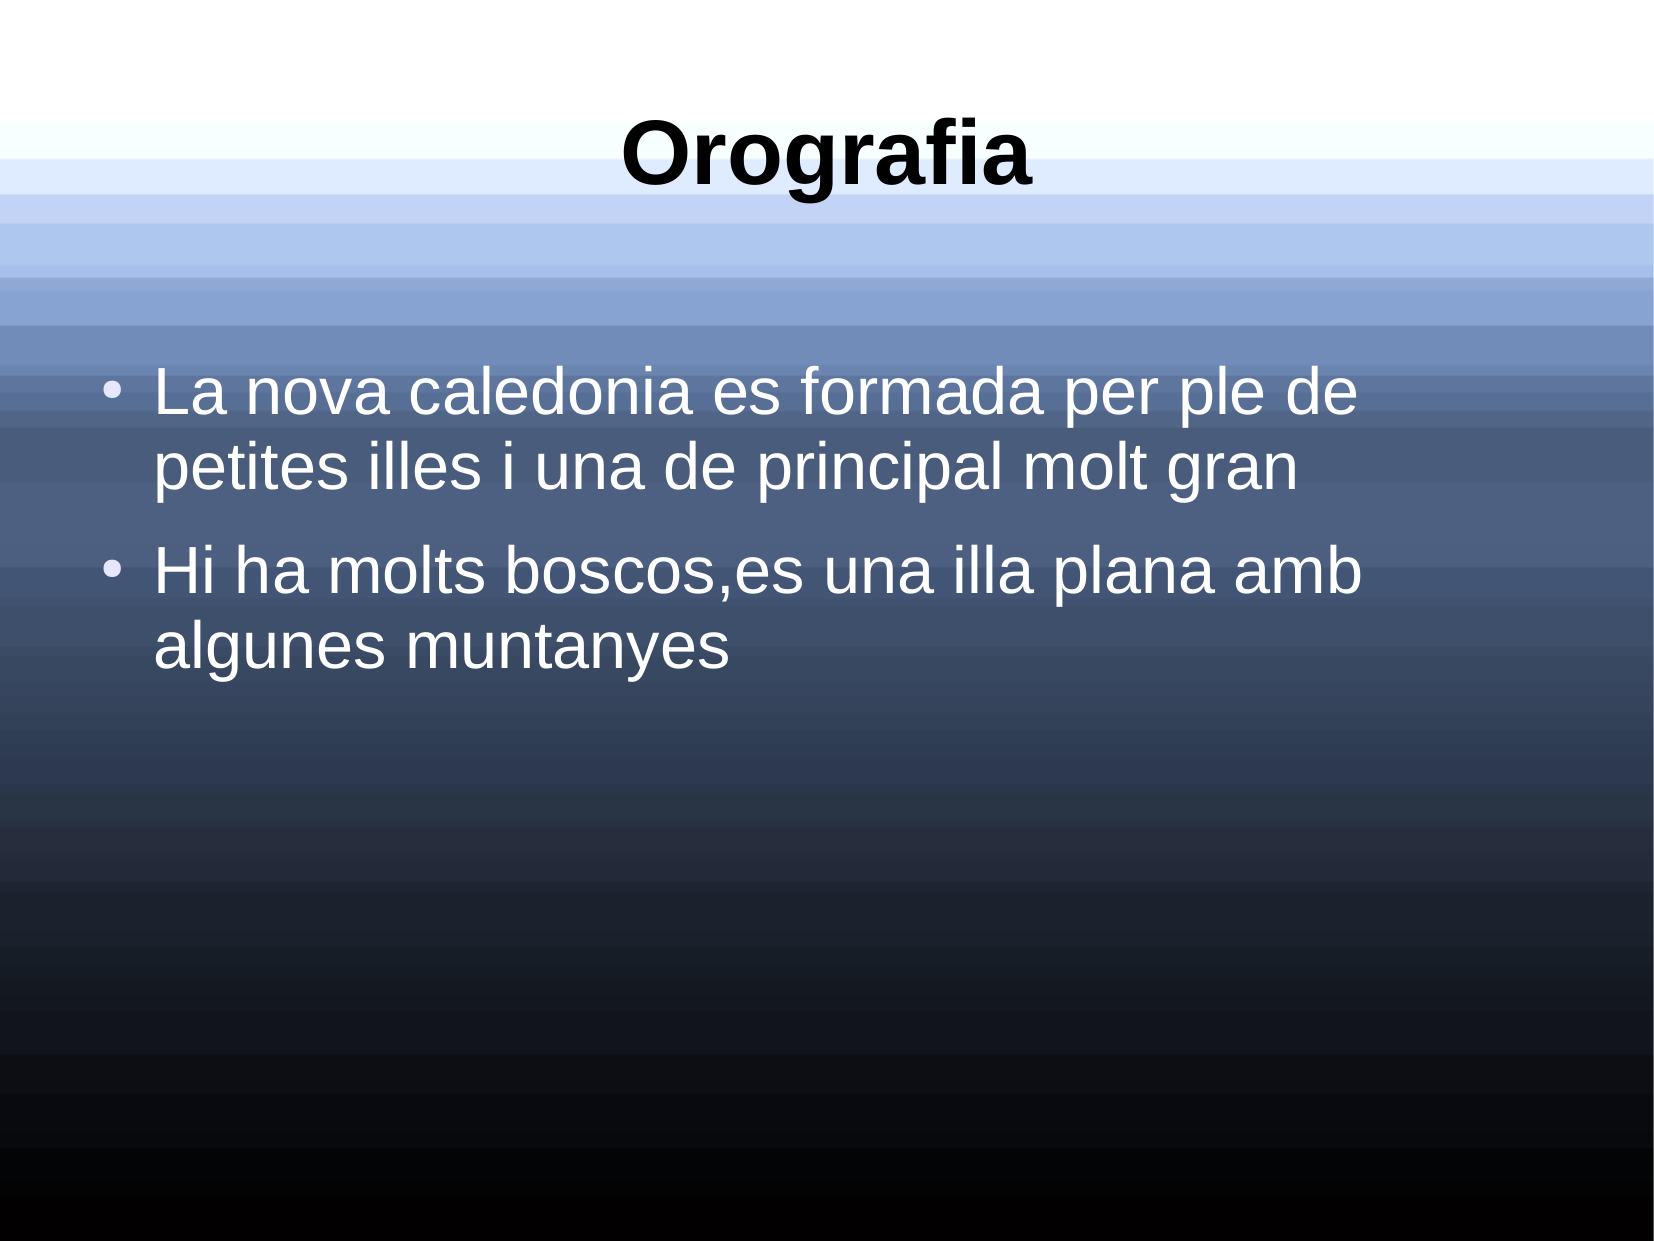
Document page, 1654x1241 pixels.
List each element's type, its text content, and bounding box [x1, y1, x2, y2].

list La nova caledonia es formada per ple de petites illes i una de principal molt gran Hi ha molts boscos,es una illa plana amb algunes muntanyes [82, 354, 1571, 1074]
picture [0, 0, 1654, 1241]
title Orografia [82, 49, 1571, 257]
